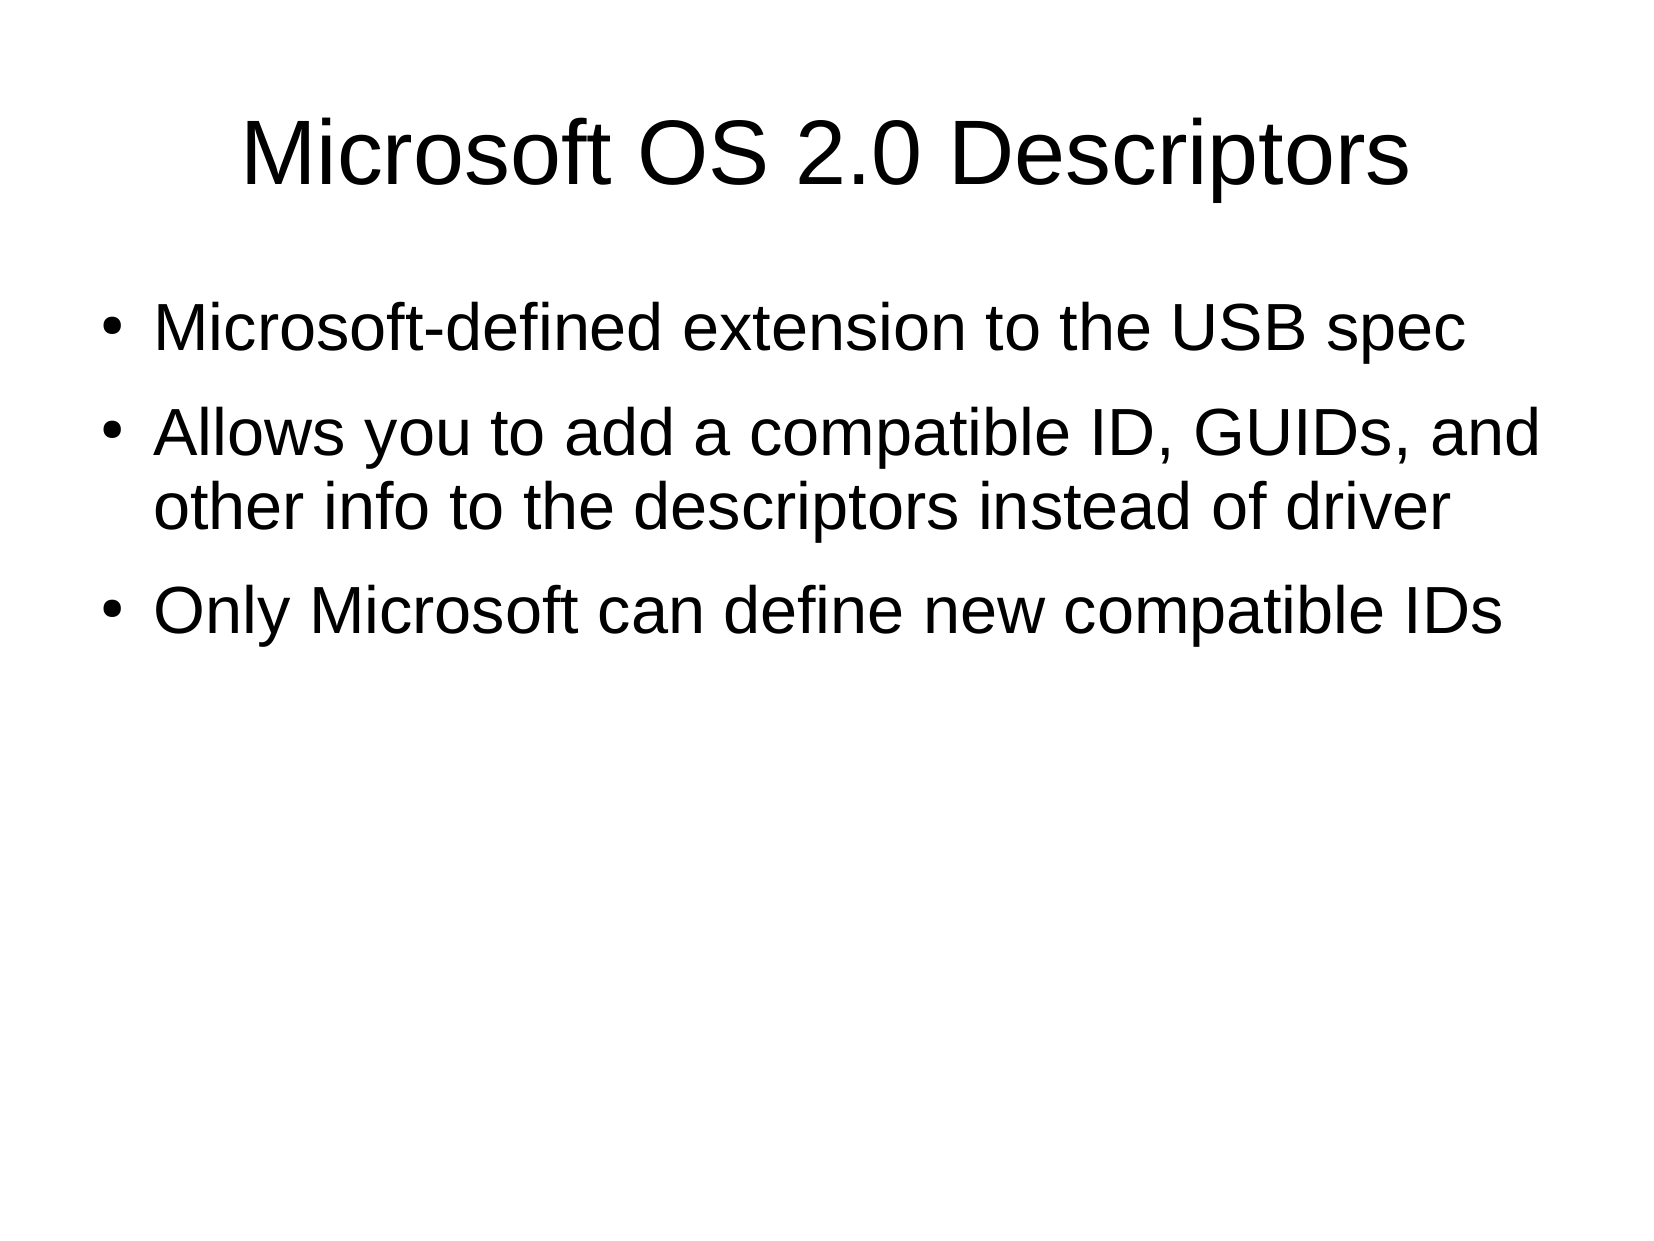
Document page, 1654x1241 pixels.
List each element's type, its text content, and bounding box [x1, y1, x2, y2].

title Microsoft OS 2.0 Descriptors [82, 49, 1571, 257]
list Microsoft-defined extension to the USB spec Allows you to add a compatible ID, GUIDs, and other info to the descriptors instead of driver Only Microsoft can define new compatible IDs [82, 290, 1571, 1010]
